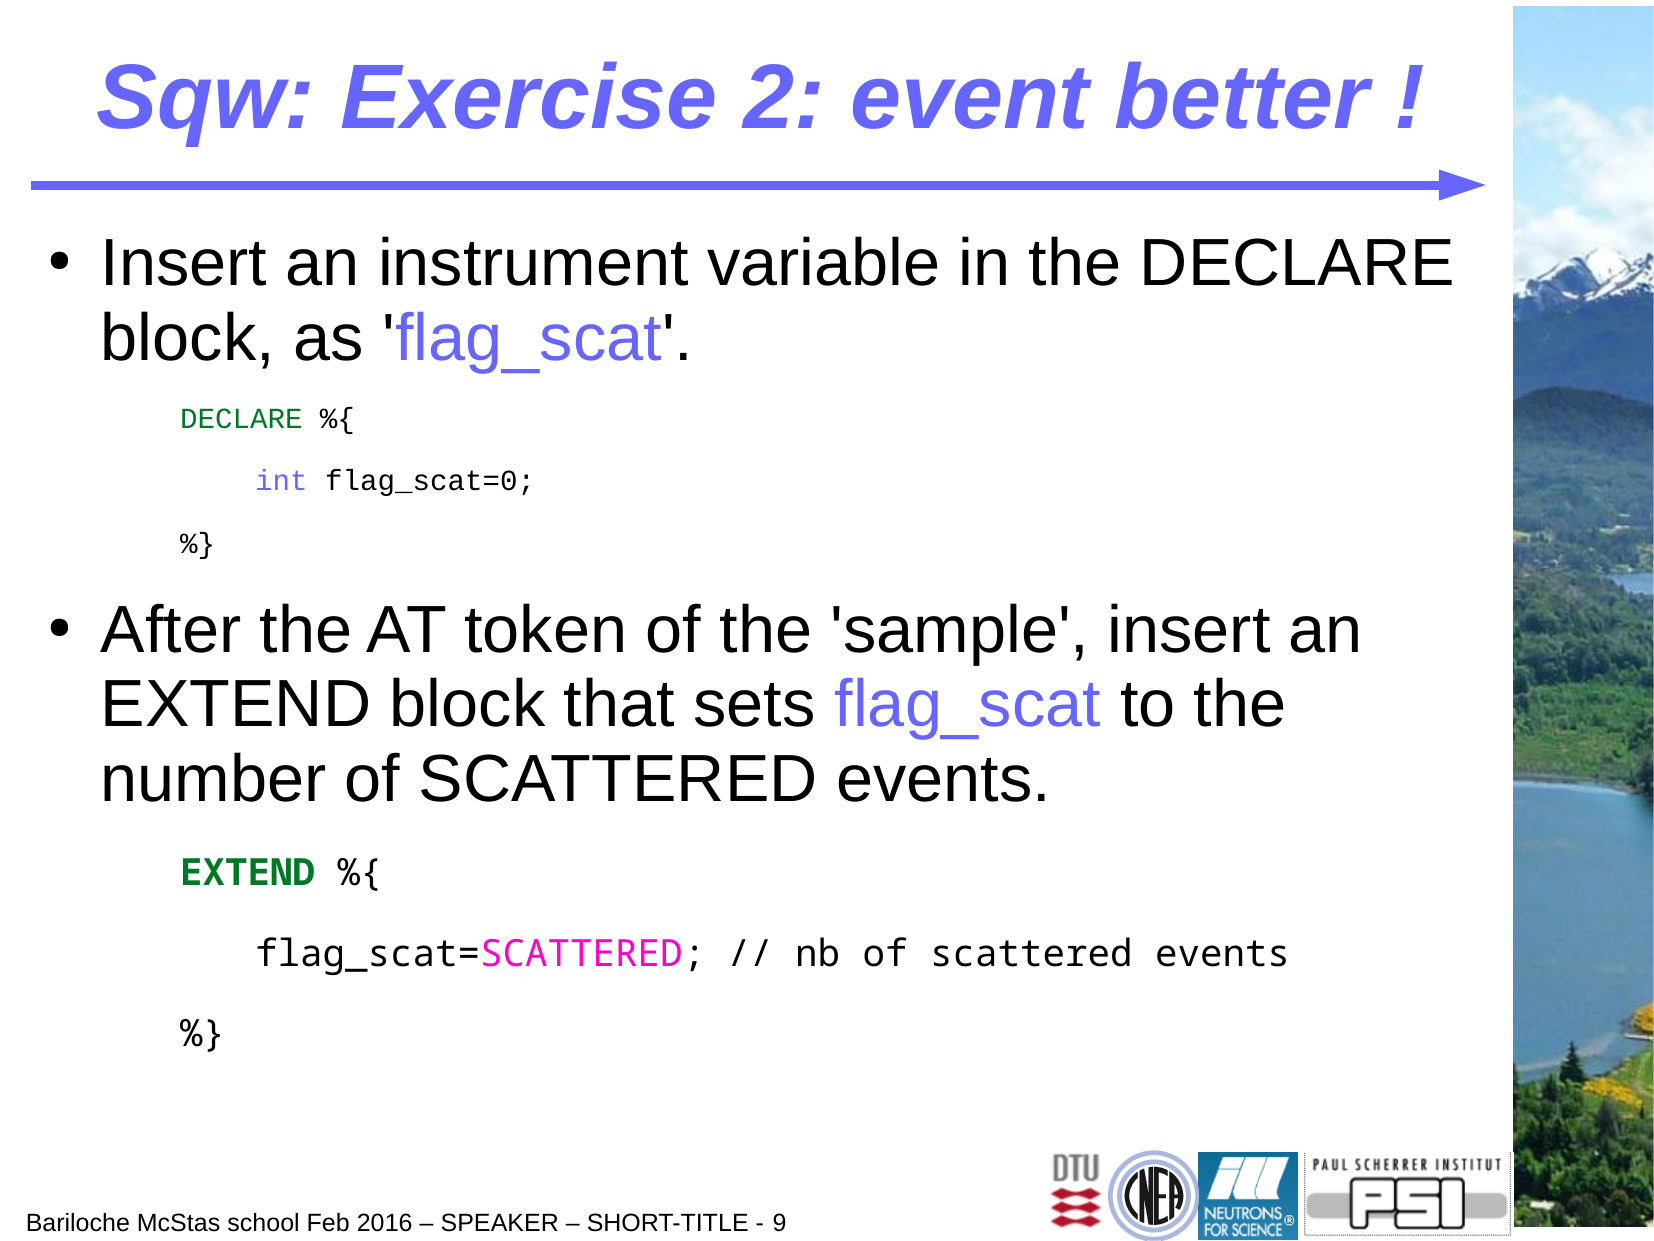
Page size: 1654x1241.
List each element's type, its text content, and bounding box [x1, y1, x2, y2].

picture [1050, 1152, 1103, 1230]
list Insert an instrument variable in the DECLARE block, as 'flag_scat'. DECLARE %{ int flag_scat=0; %} After the AT token of the 'sample', insert an EXTEND block that sets flag_scat to the number of SCATTERED events. EXTEND %{ flag_scat=SCATTERED; // nb of scattered events %} [30, 225, 1501, 1141]
picture [1108, 6, 1654, 1241]
title Sqw: Exercise 2: event better ! [17, 31, 1506, 163]
